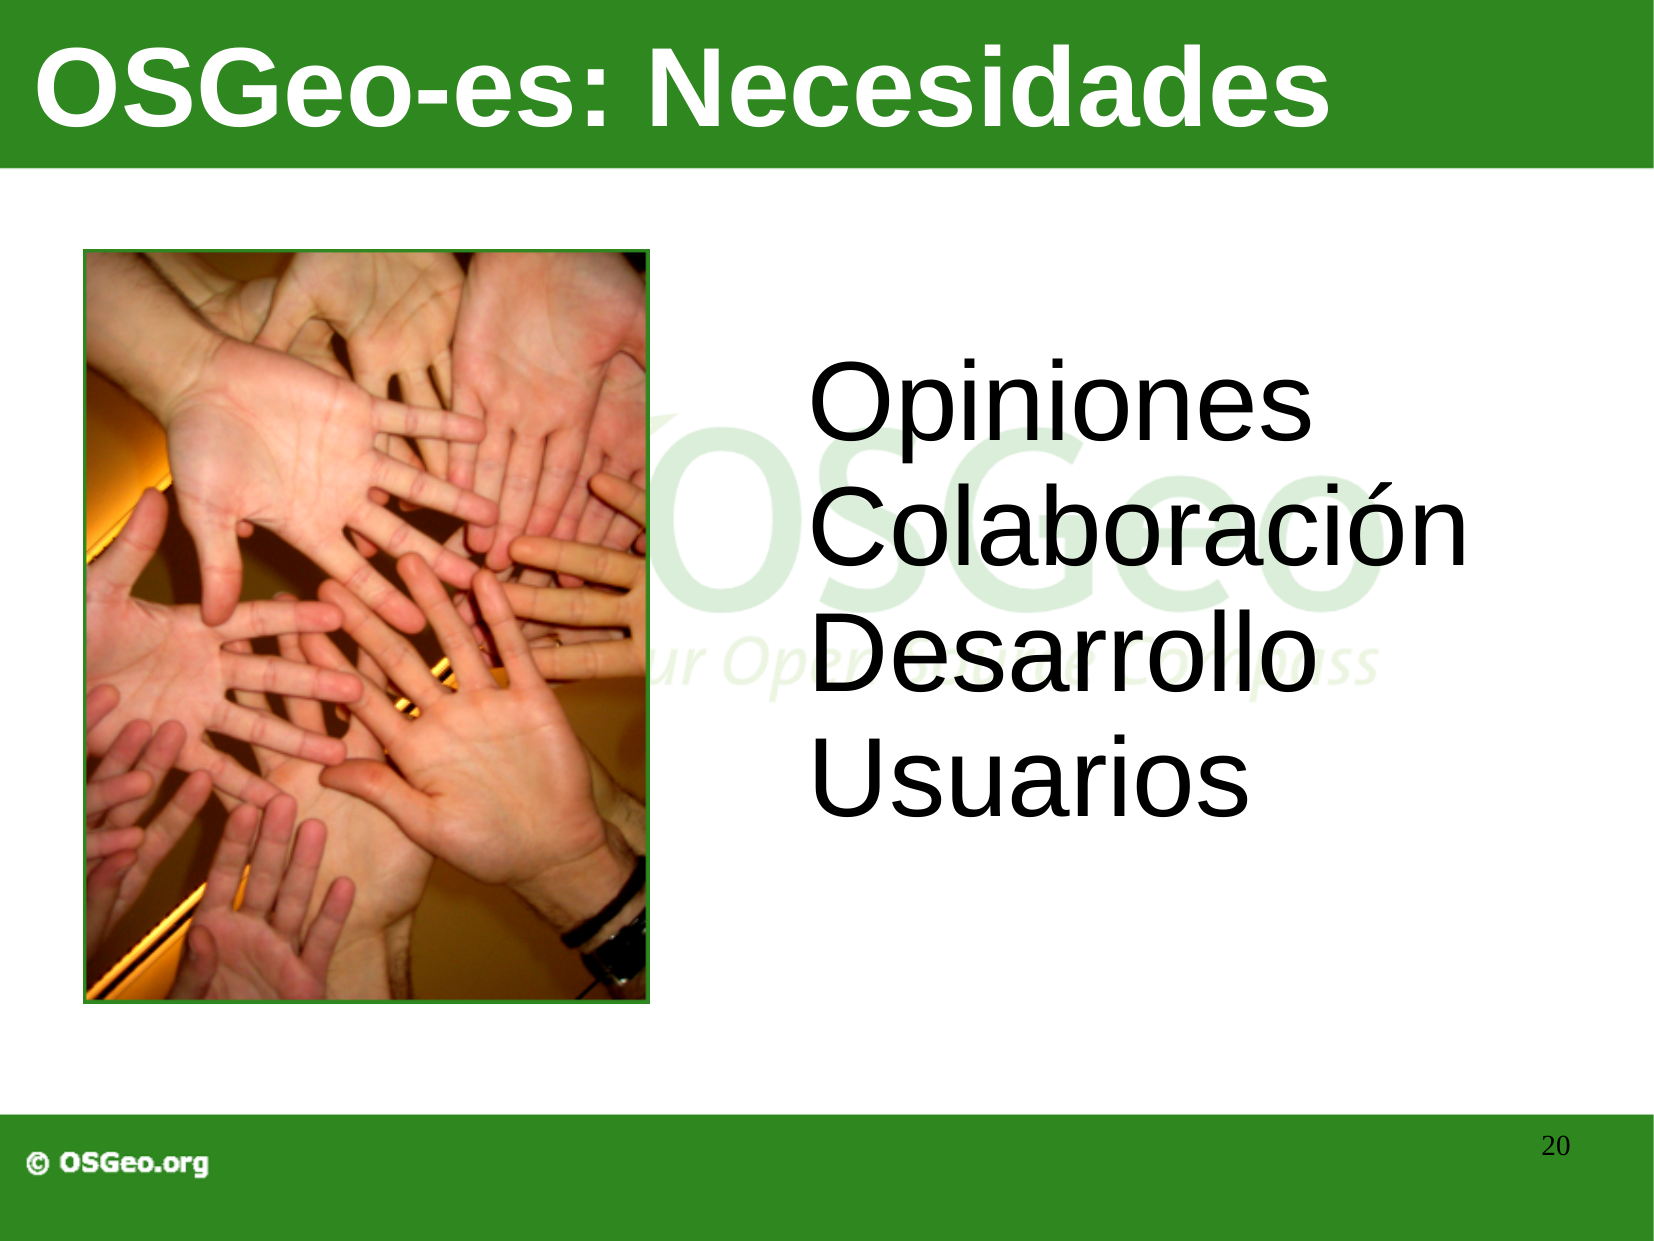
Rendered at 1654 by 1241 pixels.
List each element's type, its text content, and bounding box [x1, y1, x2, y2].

text_box Opiniones Colaboración Desarrollo Usuarios [761, 330, 1560, 904]
text_box OSGeo-es: Necesidades [18, 17, 1351, 178]
picture [0, 0, 1654, 1241]
